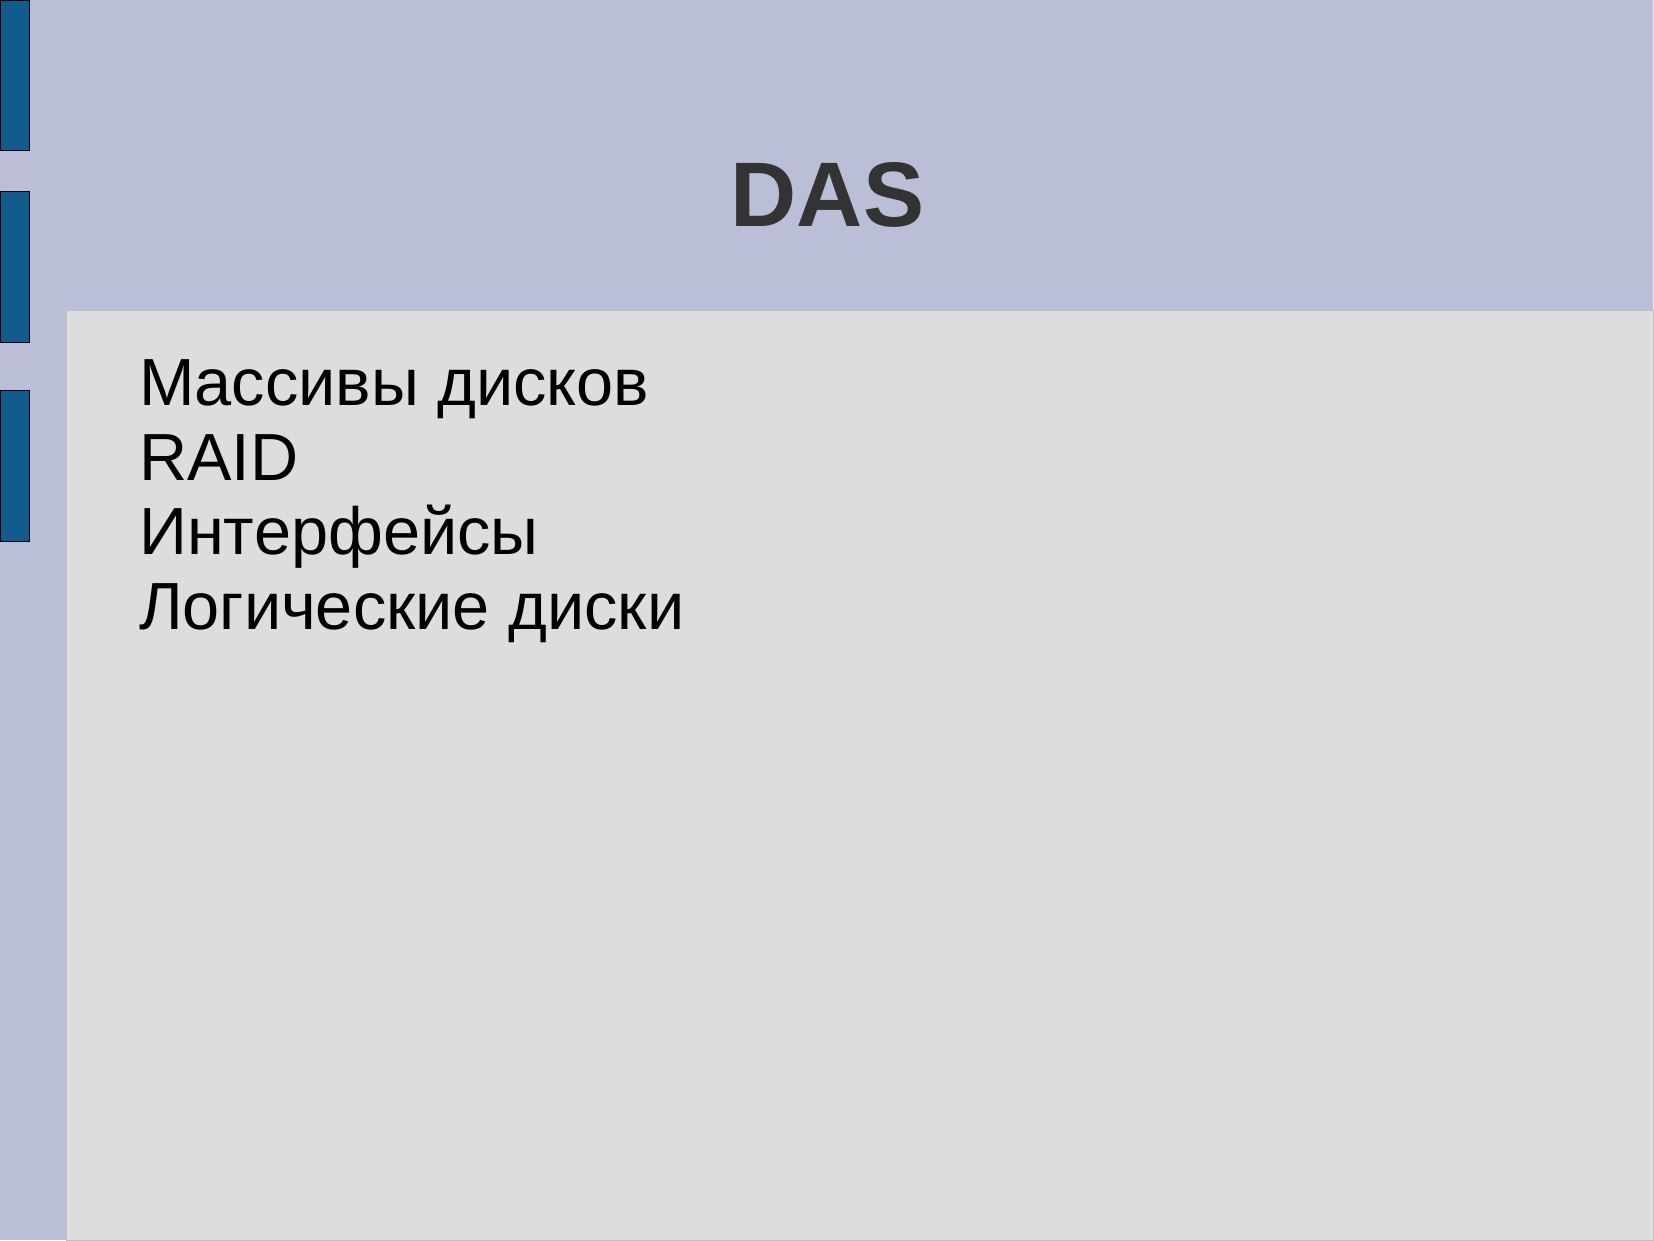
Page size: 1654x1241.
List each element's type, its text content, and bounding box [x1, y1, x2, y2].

title DAS [121, 98, 1534, 291]
list Массивы дисков RAID Интерфейсы Логические диски [121, 344, 1534, 1112]
